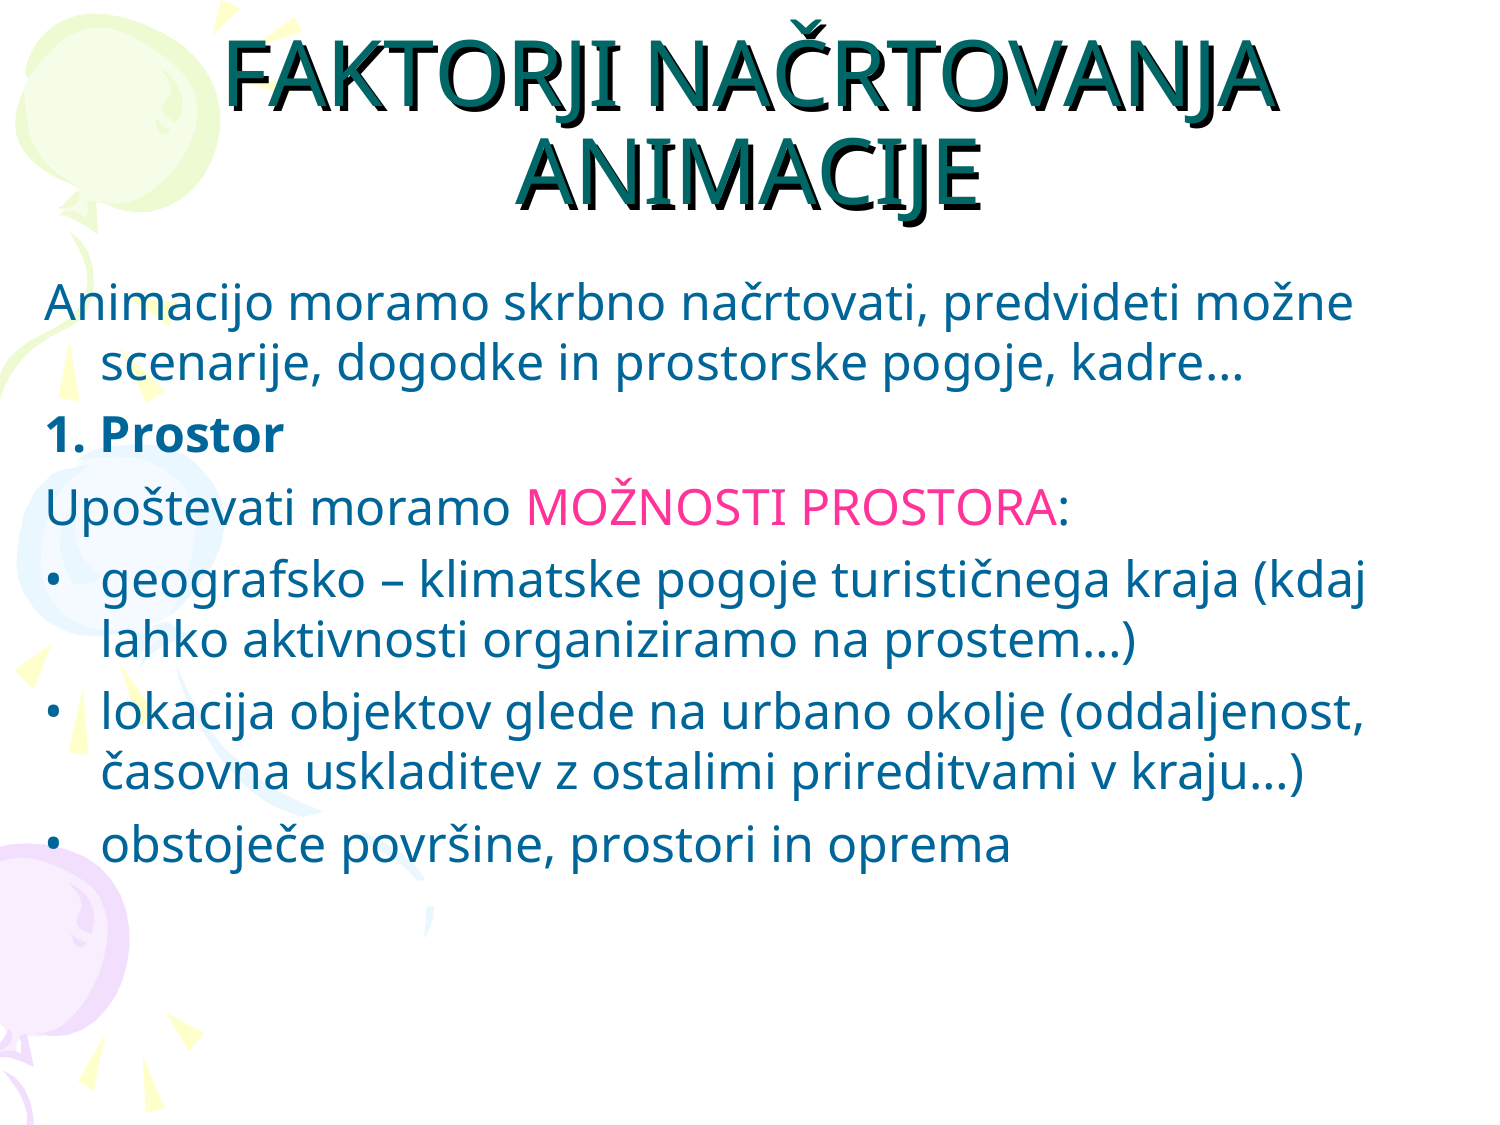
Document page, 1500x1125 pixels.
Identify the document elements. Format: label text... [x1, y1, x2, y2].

title FAKTORJI NAČRTOVANJA ANIMACIJE [72, 16, 1426, 233]
list Animacijo moramo skrbno načrtovati, predvideti možne scenarije, dogodke in prostorske pogoje, kadre… 1. Prostor Upoštevati moramo MOŽNOSTI PROSTORA: geografsko – klimatske pogoje turističnega kraja (kdaj lahko aktivnosti organiziramo na prostem…) lokacija objektov glede na urbano okolje (oddaljenost, časovna uskladitev z ostalimi prireditvami v kraju…) obstoječe površine, prostori in oprema [29, 262, 1426, 1083]
